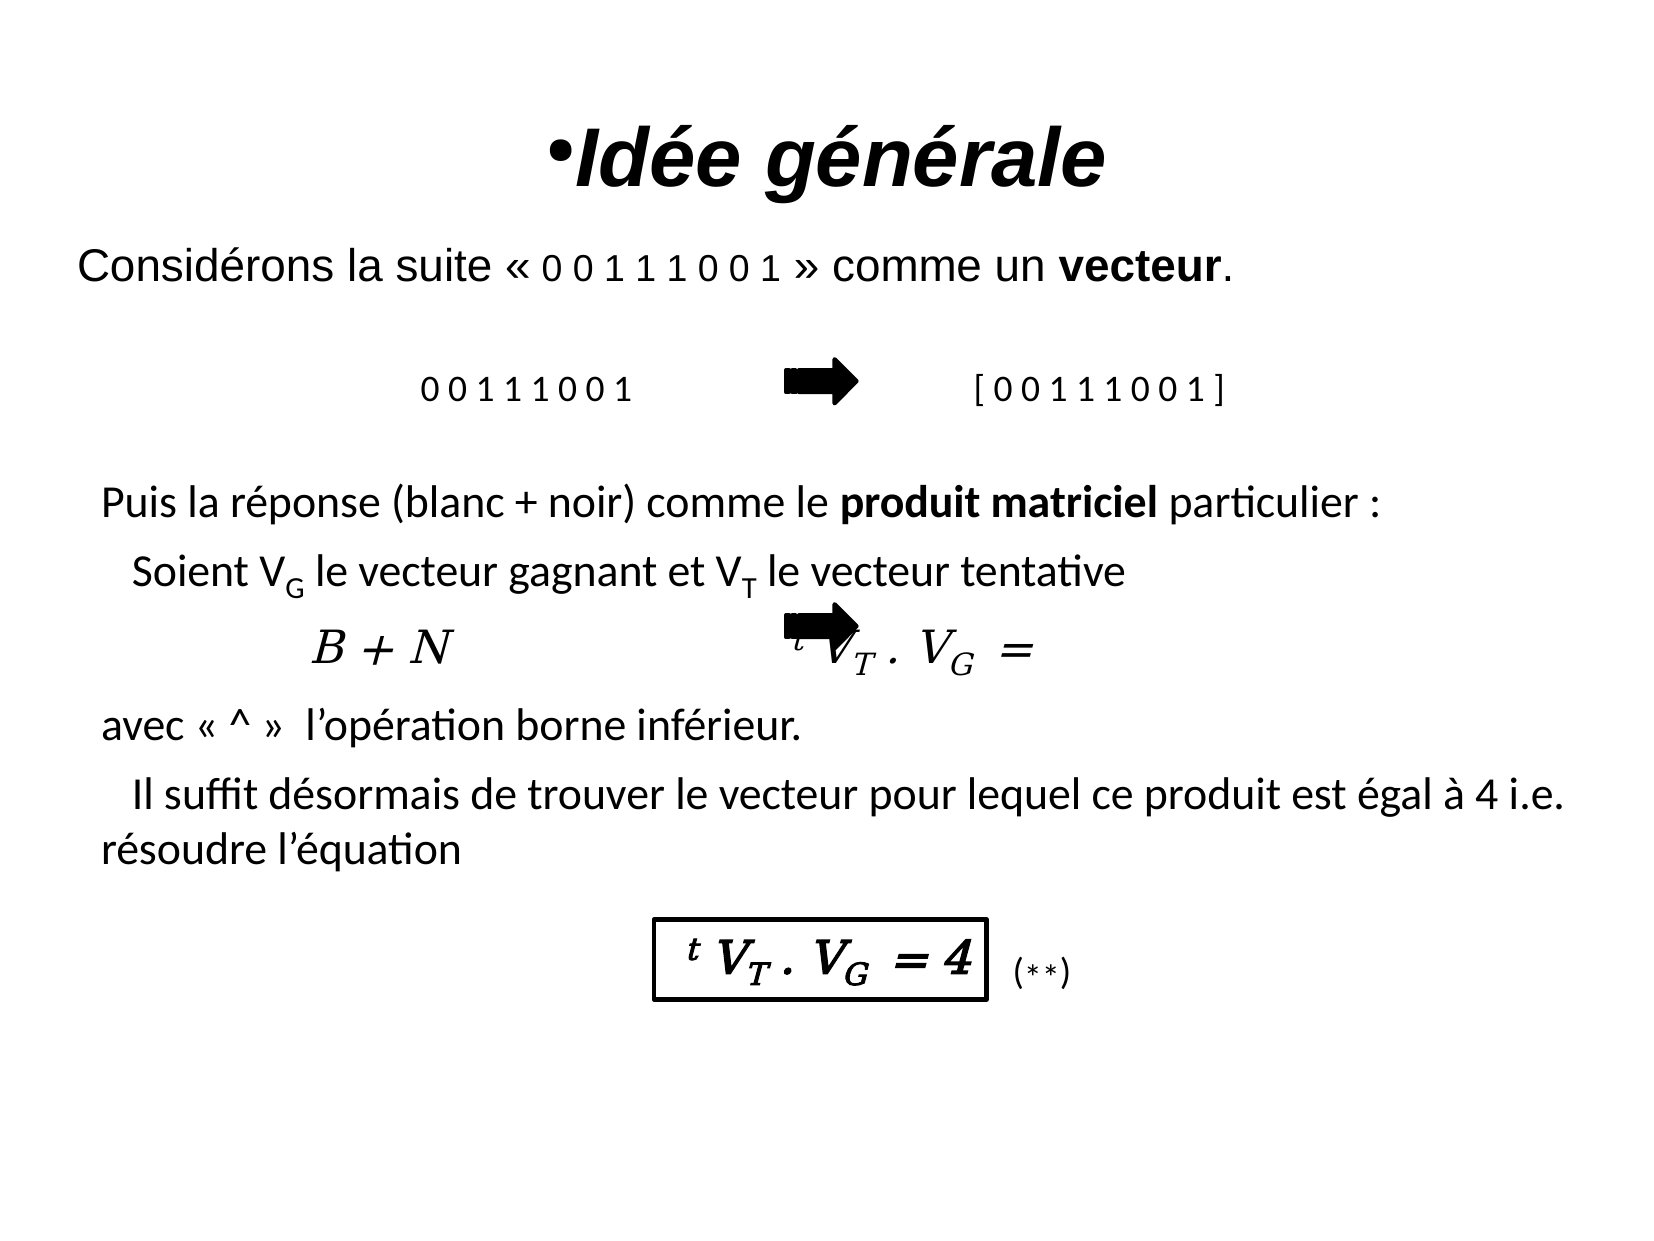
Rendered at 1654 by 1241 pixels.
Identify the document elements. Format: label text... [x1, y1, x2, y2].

text_box [799, 359, 857, 404]
text_box [786, 370, 790, 393]
text_box (**) [996, 922, 1089, 985]
text_box [792, 370, 796, 393]
text_box Puis la réponse (blanc + noir) comme le produit matriciel particulier : Soient VG le vecteur gagnant et VT le vecteur tentative B + N t VT . VG = avec « ^ » l’opération borne inférieur. Il suffit désormais de trouver le vecteur pour lequel ce produit est égal à 4 i.e. résoudre l’équation [84, 463, 1608, 908]
text_box 0 0 1 1 1 0 0 1 [396, 339, 710, 421]
text_box [799, 604, 857, 649]
text_box [786, 615, 790, 638]
list Considérons la suite « 0 0 1 1 1 0 0 1 » comme un vecteur. [77, 242, 1566, 326]
title Idée générale [82, 49, 1571, 257]
text_box t VT . VG = 4 [654, 920, 987, 1000]
text_box [ 0 0 1 1 1 0 0 1 ] [957, 339, 1283, 422]
text_box [792, 615, 796, 638]
